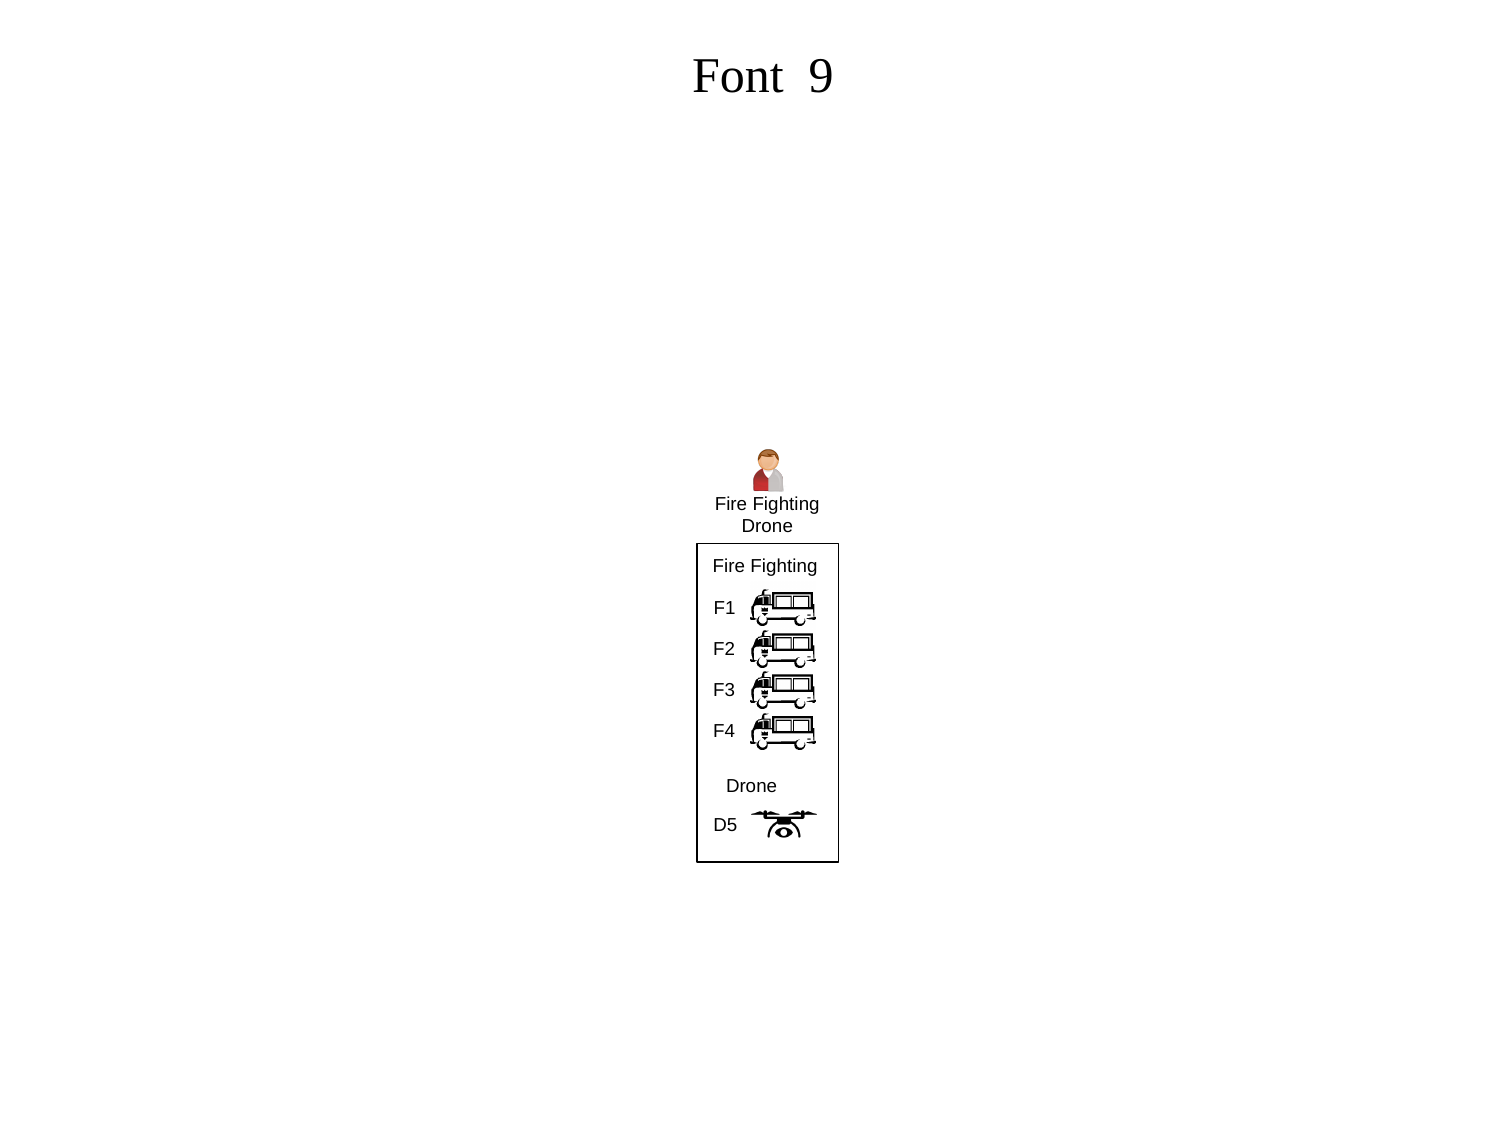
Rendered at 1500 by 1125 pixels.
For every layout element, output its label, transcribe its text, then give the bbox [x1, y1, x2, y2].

picture [750, 581, 816, 750]
text_box F4 [698, 711, 751, 750]
text_box Font 9 [677, 35, 849, 111]
picture [747, 788, 821, 863]
text_box F2 [698, 629, 751, 668]
picture [744, 448, 792, 497]
text_box F3 [698, 670, 751, 708]
text_box Drone [711, 765, 835, 804]
text_box Fire Fighting [698, 546, 833, 585]
text_box D5 [698, 805, 747, 843]
text_box F1 [699, 588, 751, 626]
text_box Fire Fighting Drone [699, 483, 835, 545]
